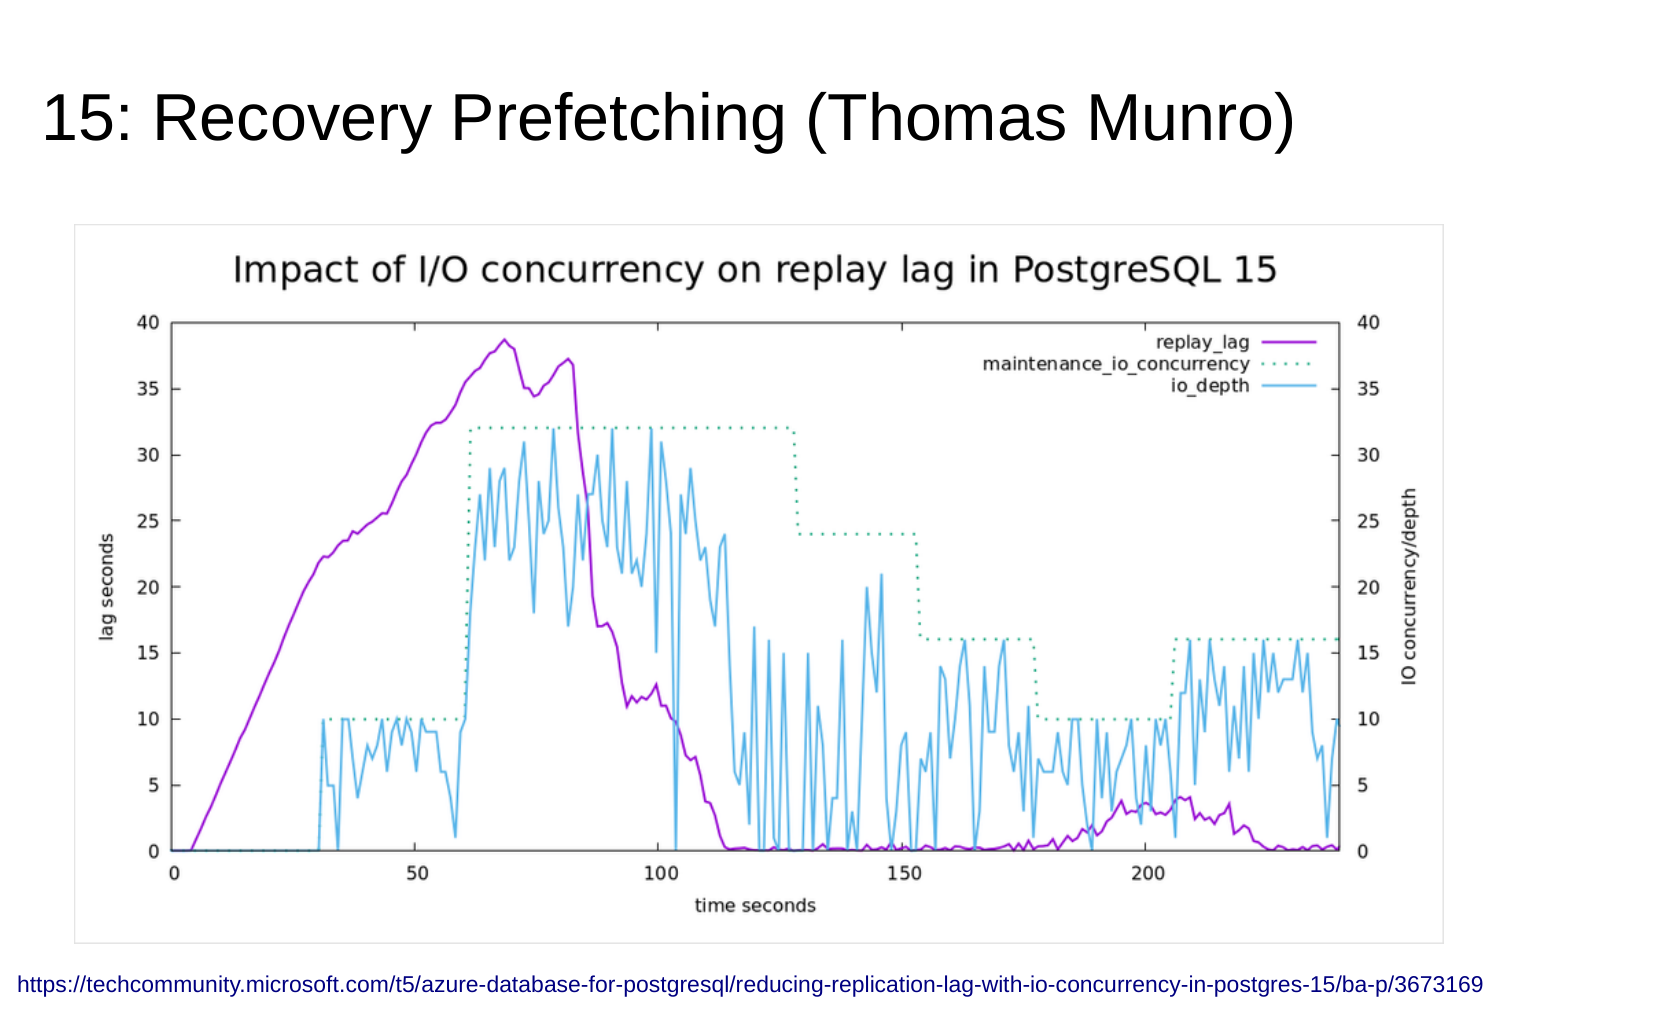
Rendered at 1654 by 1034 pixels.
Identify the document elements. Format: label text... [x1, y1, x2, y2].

picture [74, 224, 1444, 944]
list https://techcommunity.microsoft.com/t5/azure-database-for-postgresql/reducing-replication-lag-with-io-concurrency-in-postgres-15/ba-p/3673169 [17, 913, 1575, 1034]
title 15: Recovery Prefetching (Thomas Munro) [41, 40, 1605, 195]
